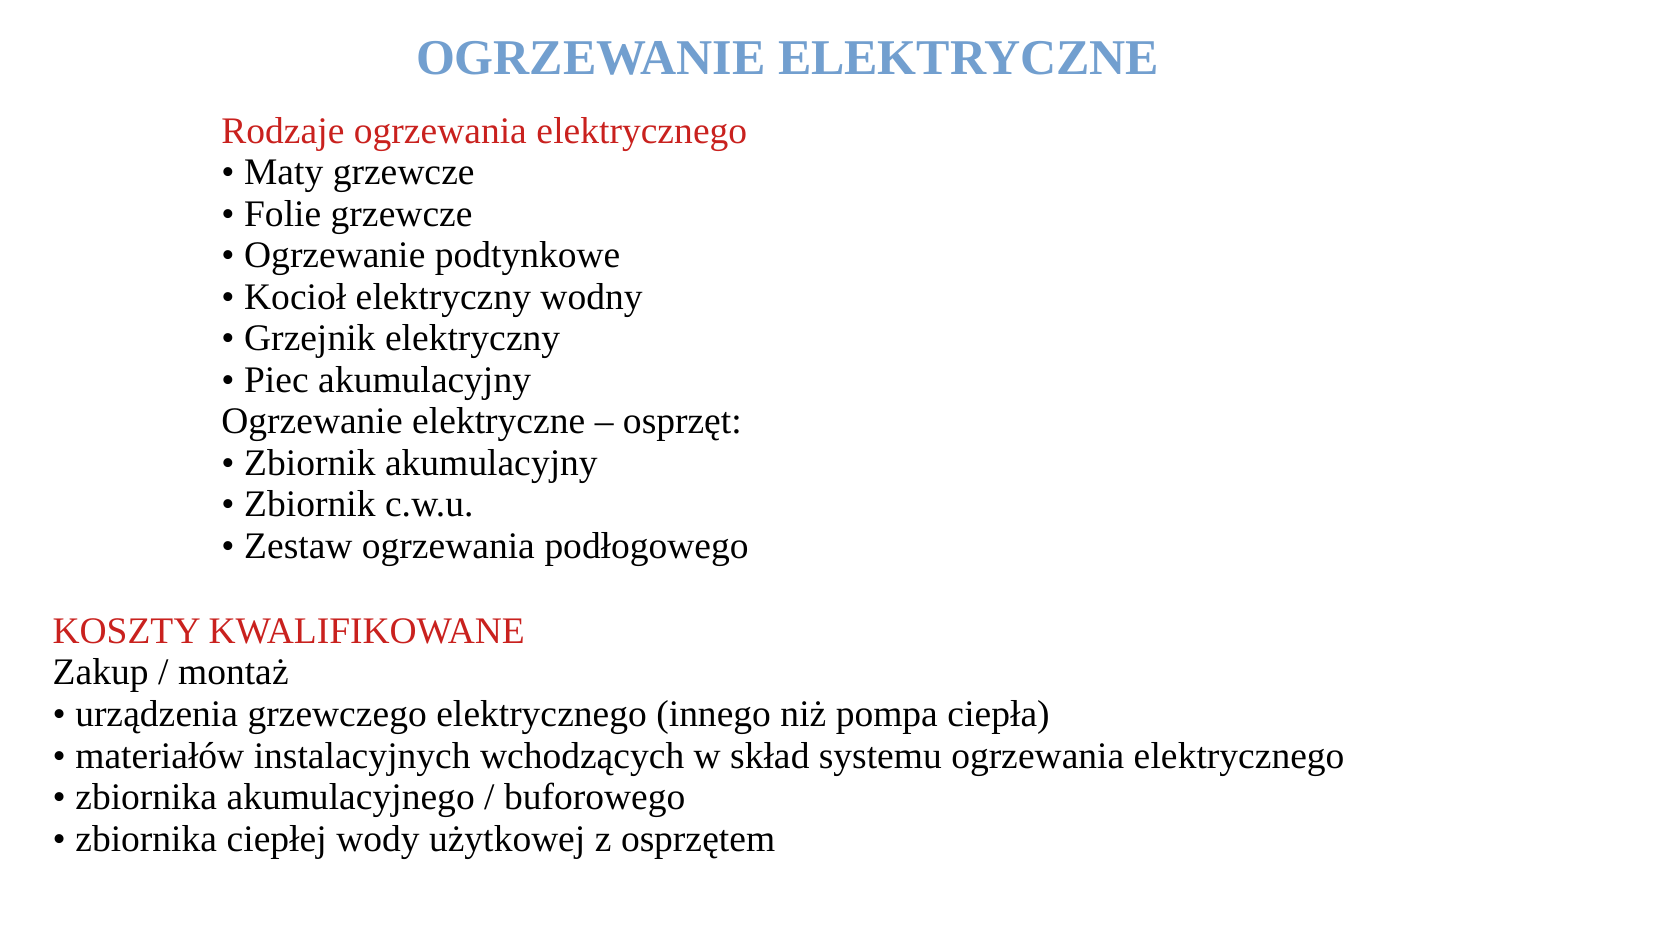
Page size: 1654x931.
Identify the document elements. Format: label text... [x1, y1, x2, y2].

text_box Rodzaje ogrzewania elektrycznego • Maty grzewcze • Folie grzewcze • Ogrzewanie podtynkowe • Kocioł elektryczny wodny • Grzejnik elektryczny • Piec akumulacyjny Ogrzewanie elektryczne – osprzęt: • Zbiornik akumulacyjny • Zbiornik c.w.u. • Zestaw ogrzewania podłogowego [206, 102, 945, 602]
text_box KOSZTY KWALIFIKOWANE Zakup / montaż • urządzenia grzewczego elektrycznego (innego niż pompa ciepła) • materiałów instalacyjnych wchodzących w skład systemu ogrzewania elektrycznego • zbiornika akumulacyjnego / buforowego • zbiornika ciepłej wody użytkowej z osprzętem [37, 602, 1645, 867]
title OGRZEWANIE ELEKTRYCZNE [105, 16, 1470, 98]
